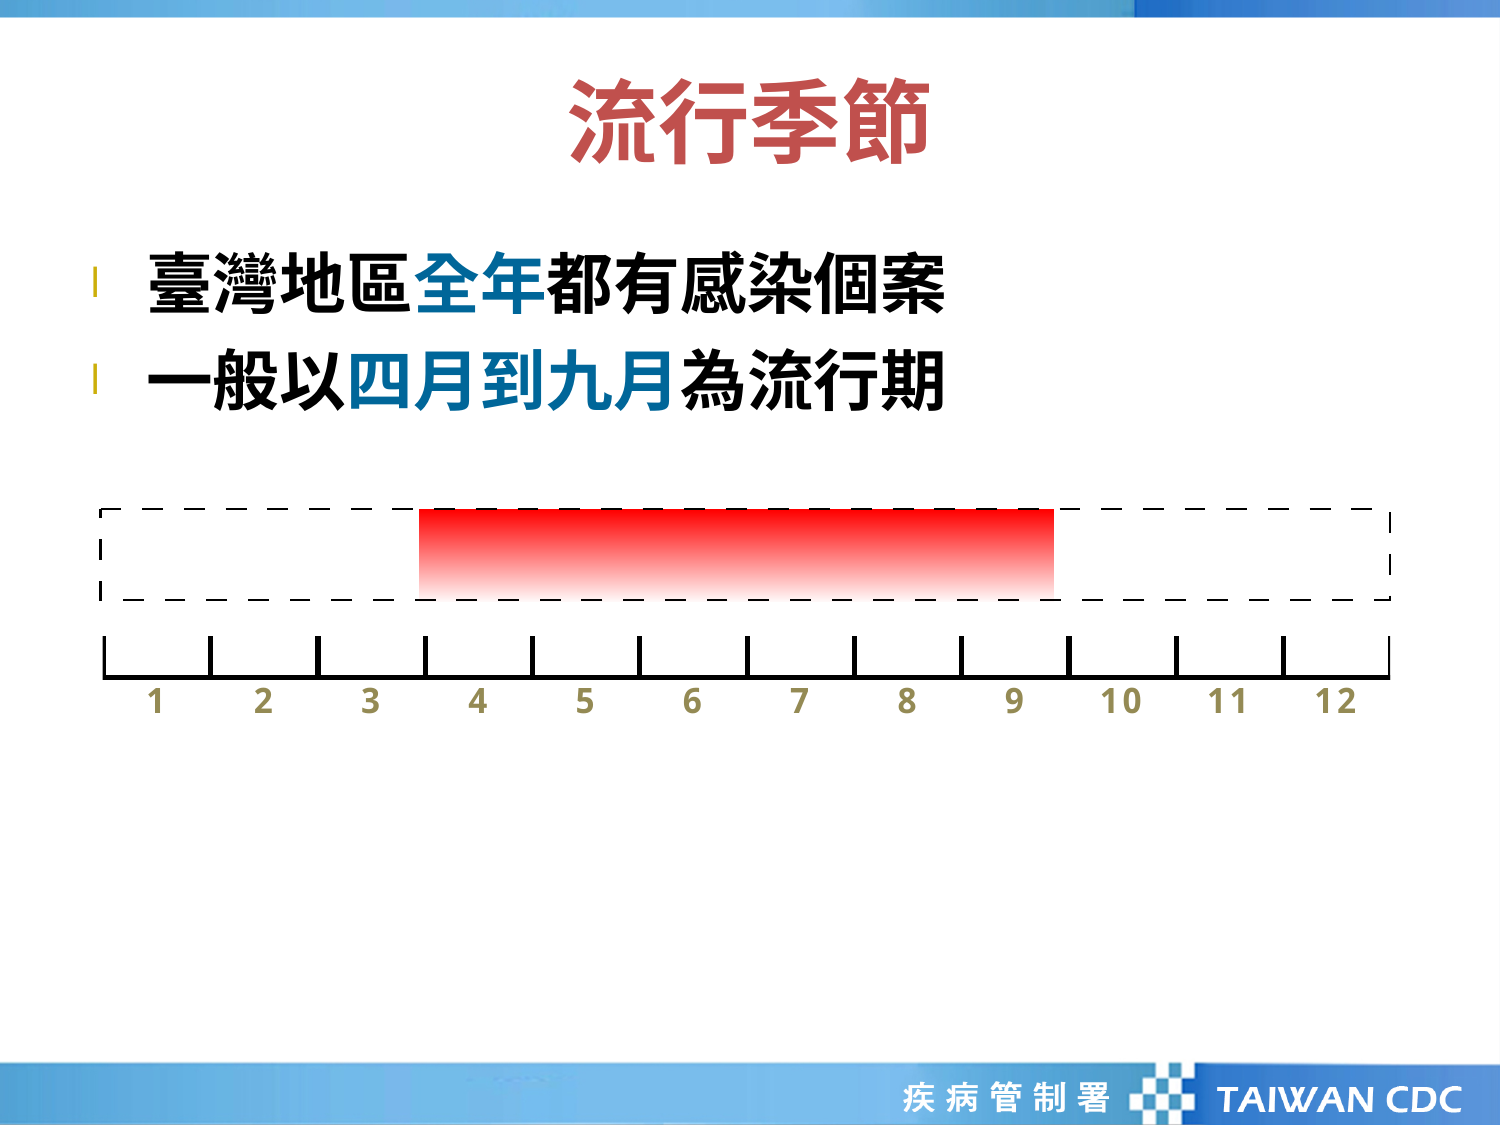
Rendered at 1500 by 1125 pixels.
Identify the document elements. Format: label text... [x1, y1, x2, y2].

text_box [419, 530, 1054, 601]
list 臺灣地區全年都有感染個案 一般以四月到九月為流行期 [75, 234, 1426, 530]
title 流行季節 [75, 25, 1426, 214]
picture [102, 635, 1392, 732]
